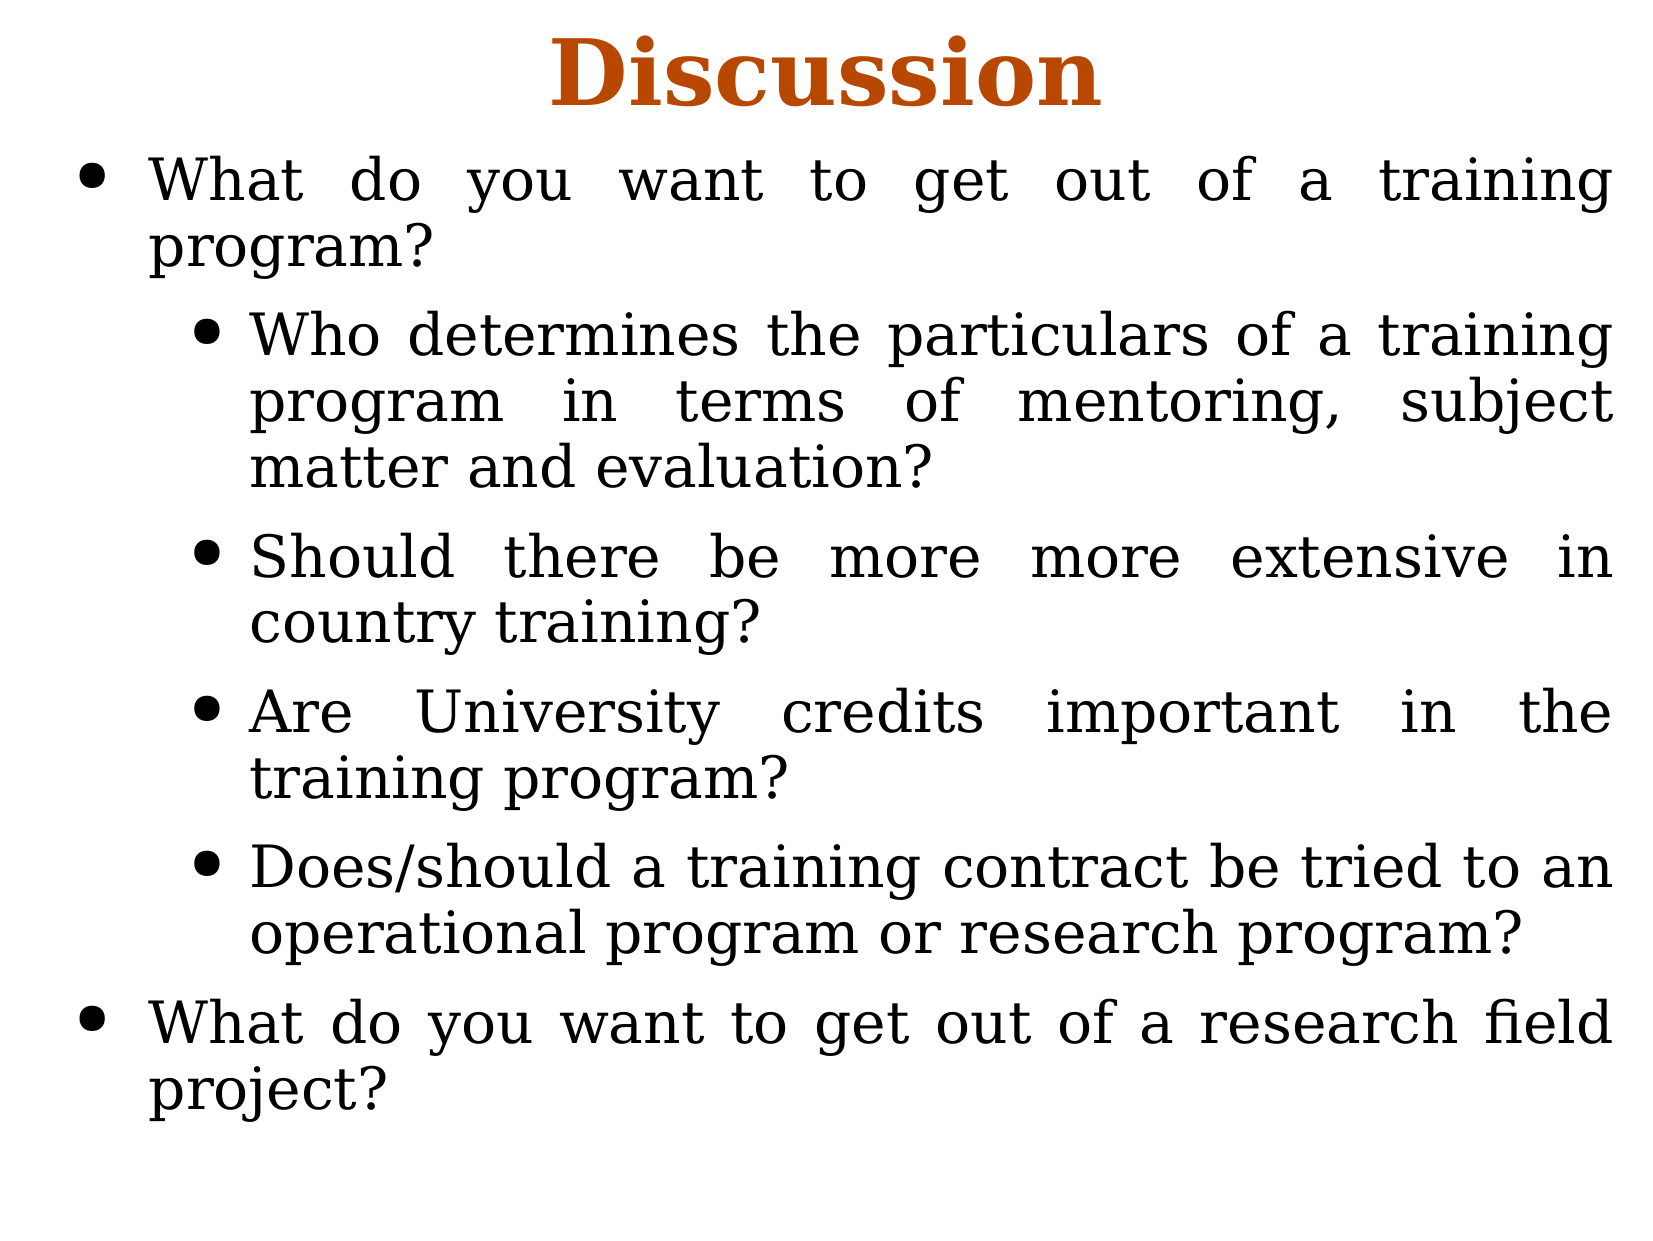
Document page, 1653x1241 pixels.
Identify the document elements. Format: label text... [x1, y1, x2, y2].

text_box What do you want to get out of a training program? Who determines the particulars of a training program in terms of mentoring, subject matter and evaluation? Should there be more more extensive in country training? Are University credits important in the training program? Does/should a training contract be tried to an operational program or research program? What do you want to get out of a research field project? [39, 147, 1615, 1179]
text_box Discussion [0, 25, 1653, 124]
